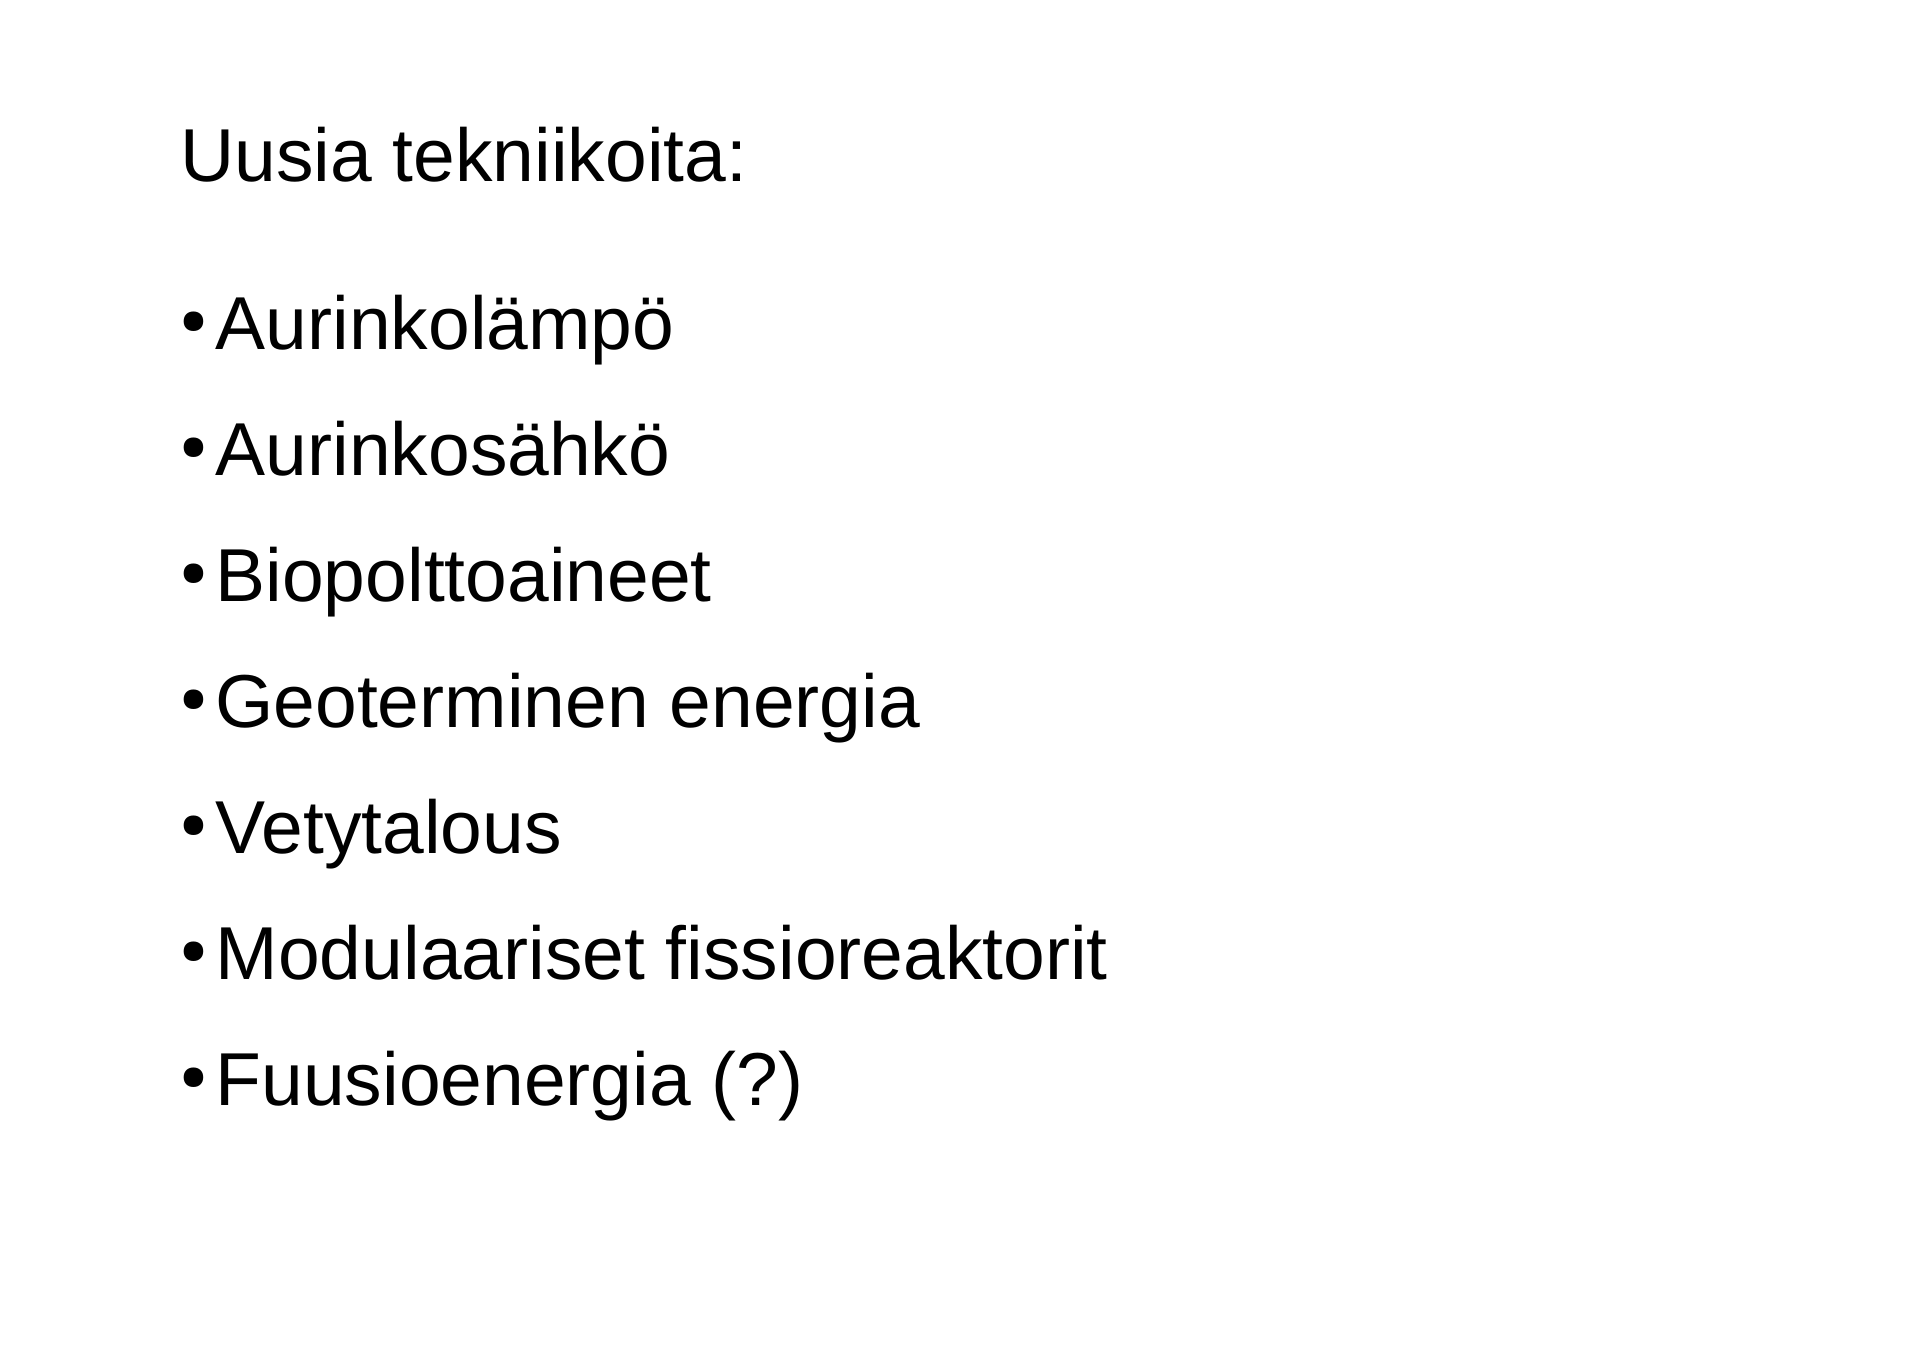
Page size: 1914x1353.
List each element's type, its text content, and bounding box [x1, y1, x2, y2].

text_box Uusia tekniikoita: Aurinkolämpö Aurinkosähkö Biopolttoaineet Geoterminen energia Vetytalous Modulaariset fissioreaktorit Fuusioenergia (?) [165, 106, 1808, 1129]
